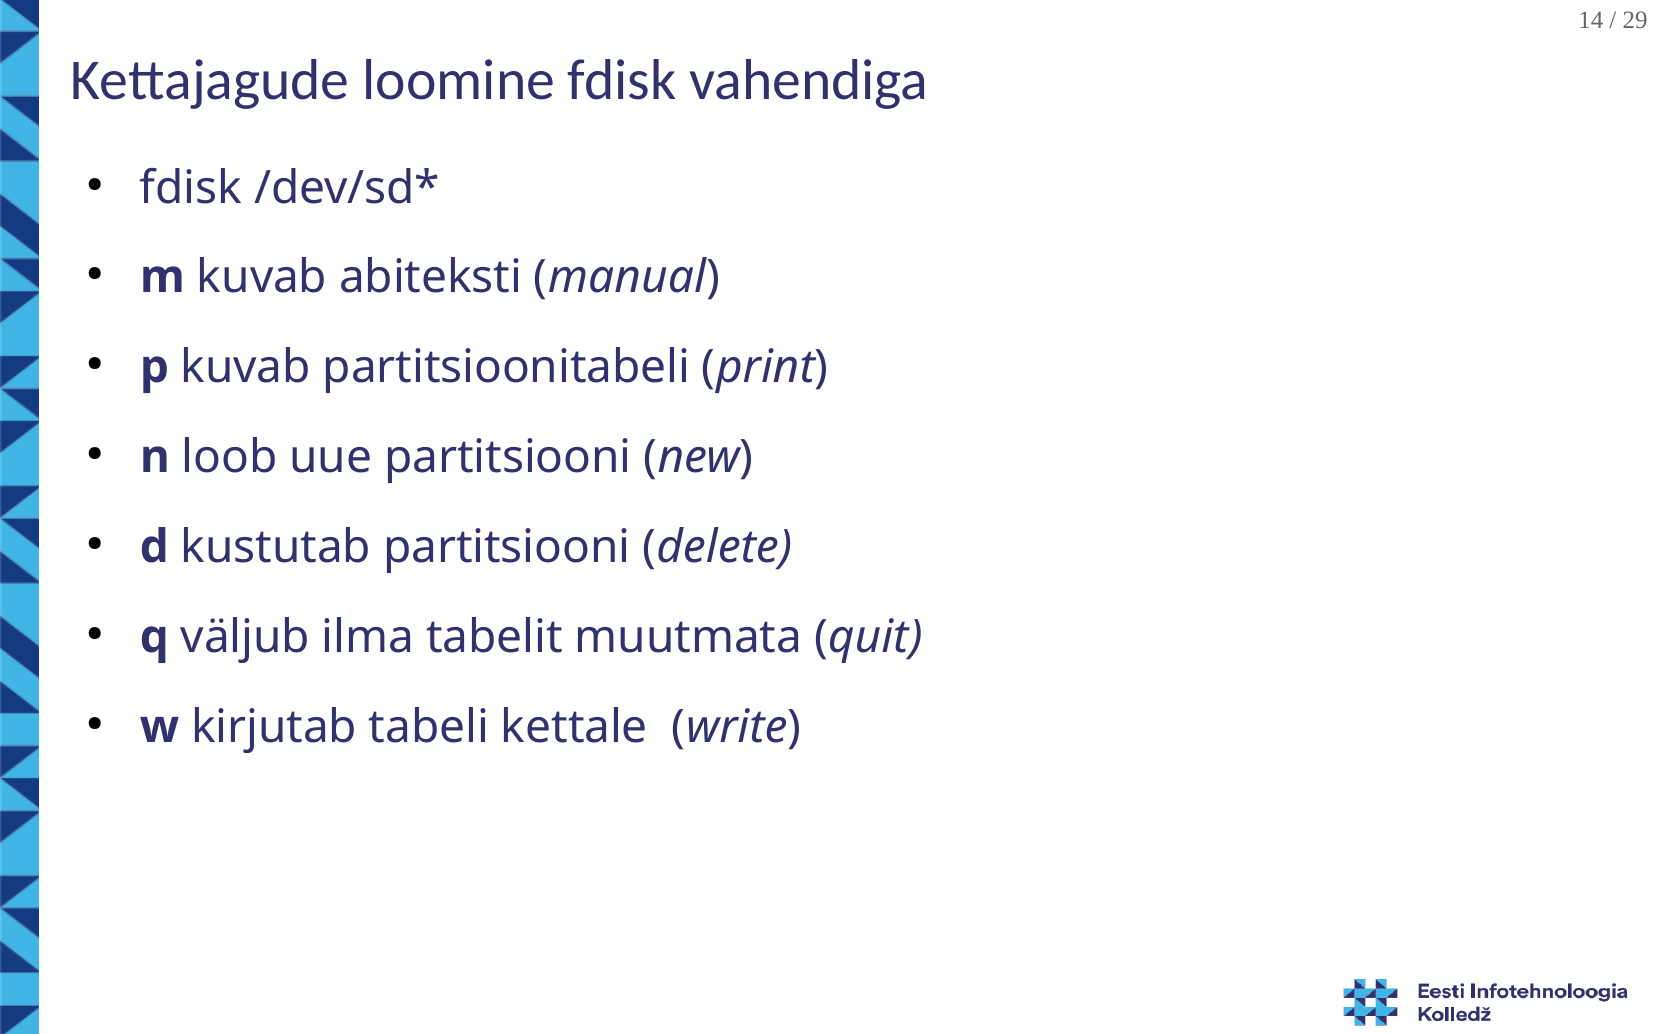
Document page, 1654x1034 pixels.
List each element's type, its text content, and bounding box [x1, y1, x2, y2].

title Kettajagude loomine fdisk vahendiga [70, 41, 1630, 130]
list fdisk /dev/sd* m kuvab abiteksti (manual) p kuvab partitsioonitabeli (print) n loob uue partitsiooni (new) d kustutab partitsiooni (delete) q väljub ilma tabelit muutmata (quit) w kirjutab tabeli kettale (write) [68, 153, 1630, 957]
